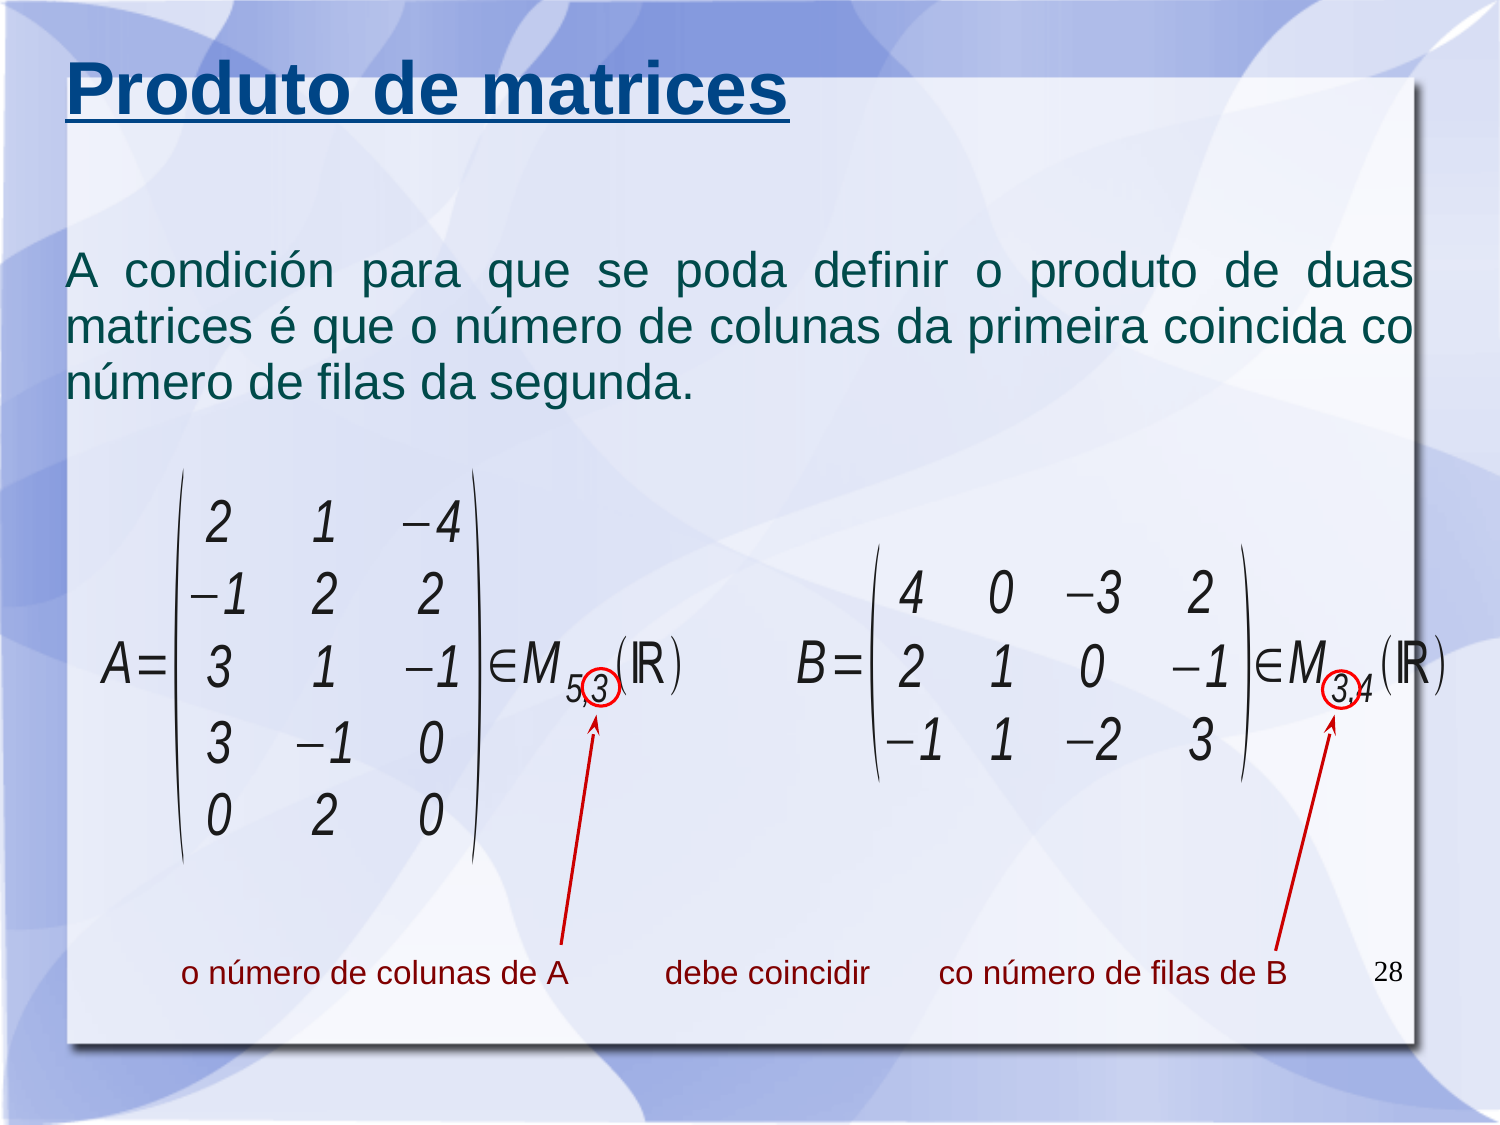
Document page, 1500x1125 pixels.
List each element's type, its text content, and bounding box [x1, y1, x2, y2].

text_box o número de colunas de A [154, 943, 597, 994]
picture [0, 0, 1500, 1125]
chart [785, 539, 1460, 787]
title Produto de matrices [59, 29, 1441, 148]
text_box debe coincidir [620, 943, 916, 994]
chart [88, 462, 695, 867]
list A condición para que se poda definir o produto de duas matrices é que o número de colunas da primeira coincida co número de filas da segunda. [59, 236, 1441, 416]
text_box co número de filas de B [916, 943, 1335, 994]
